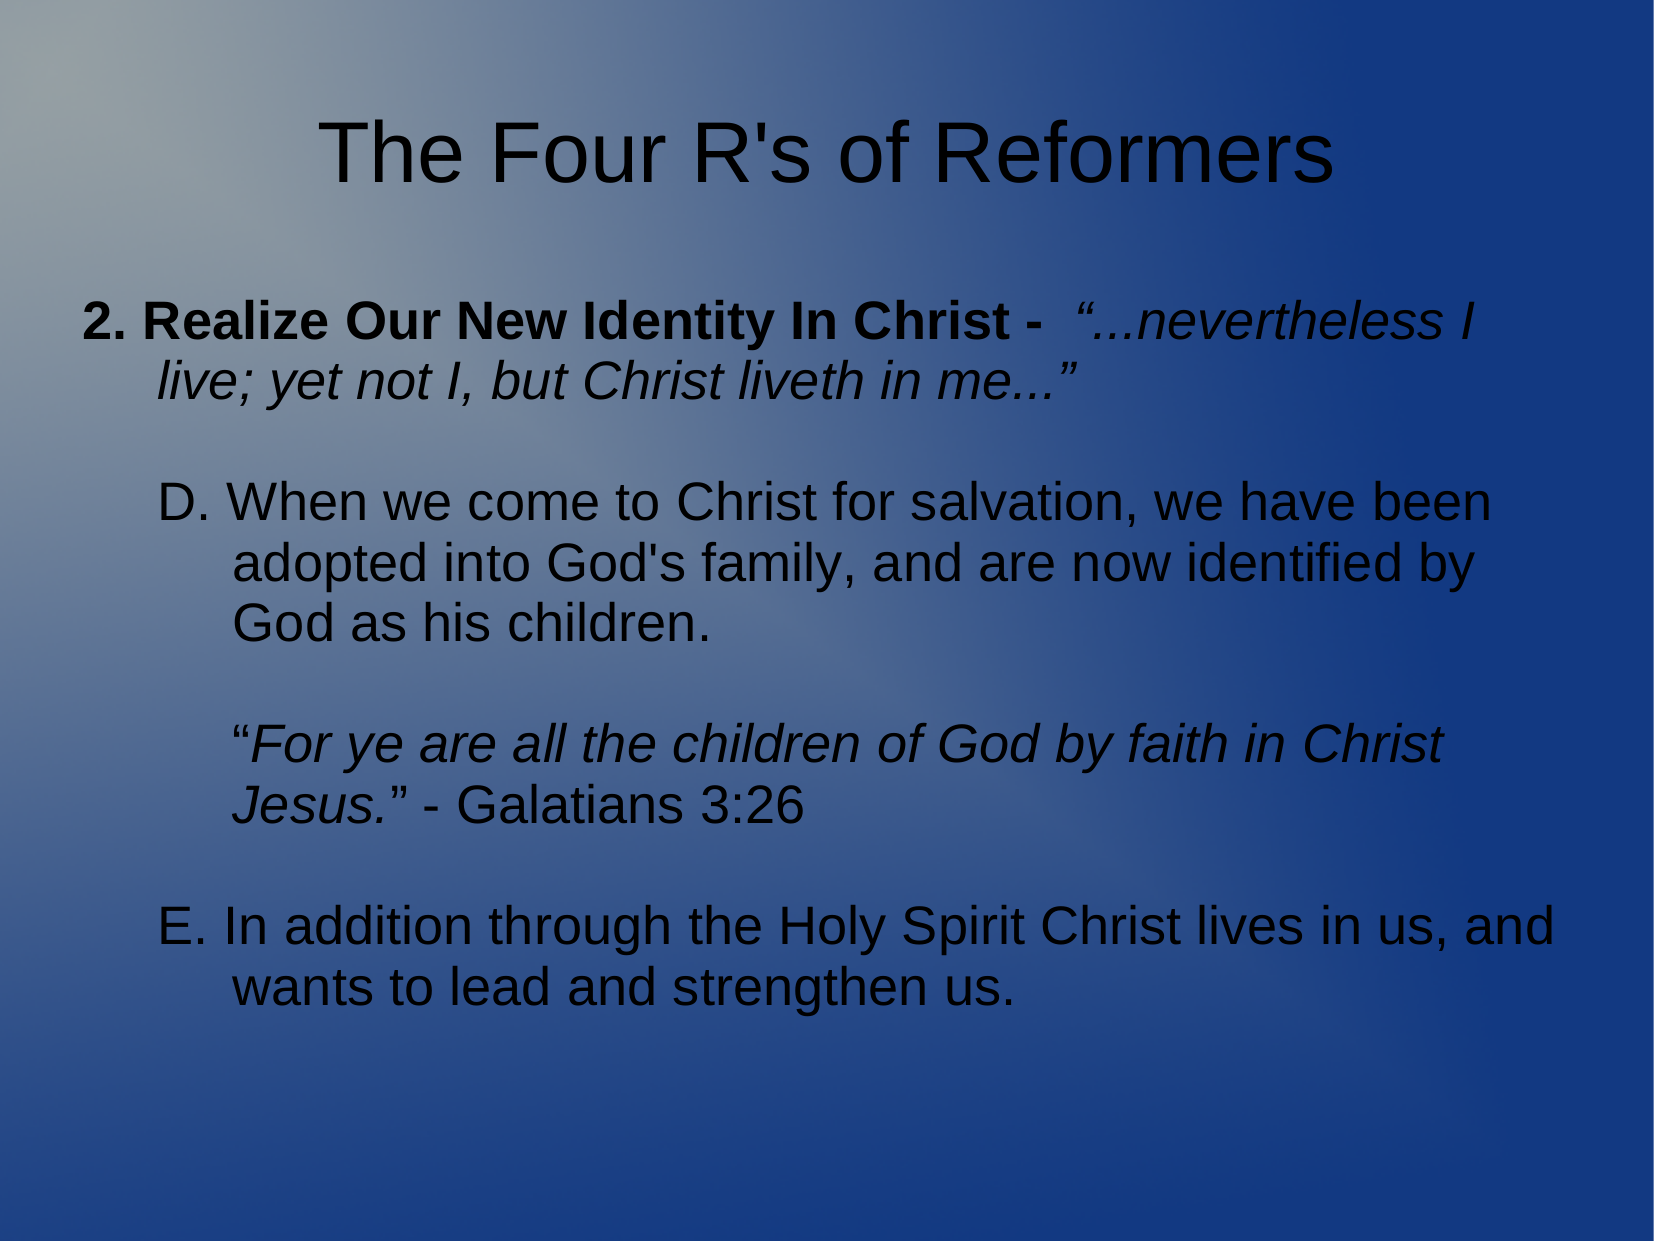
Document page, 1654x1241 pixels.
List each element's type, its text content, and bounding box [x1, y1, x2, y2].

title The Four R's of Reformers [82, 49, 1571, 257]
picture [0, 0, 1654, 1241]
subtitle 2. Realize Our New Identity In Christ - “...nevertheless I live; yet not I, but Christ liveth in me...” D. When we come to Christ for salvation, we have been adopted into God's family, and are now identified by God as his children. “For ye are all the children of God by faith in Christ Jesus.” - Galatians 3:26 E. In addition through the Holy Spirit Christ lives in us, and wants to lead and strengthen us. [82, 290, 1571, 1241]
